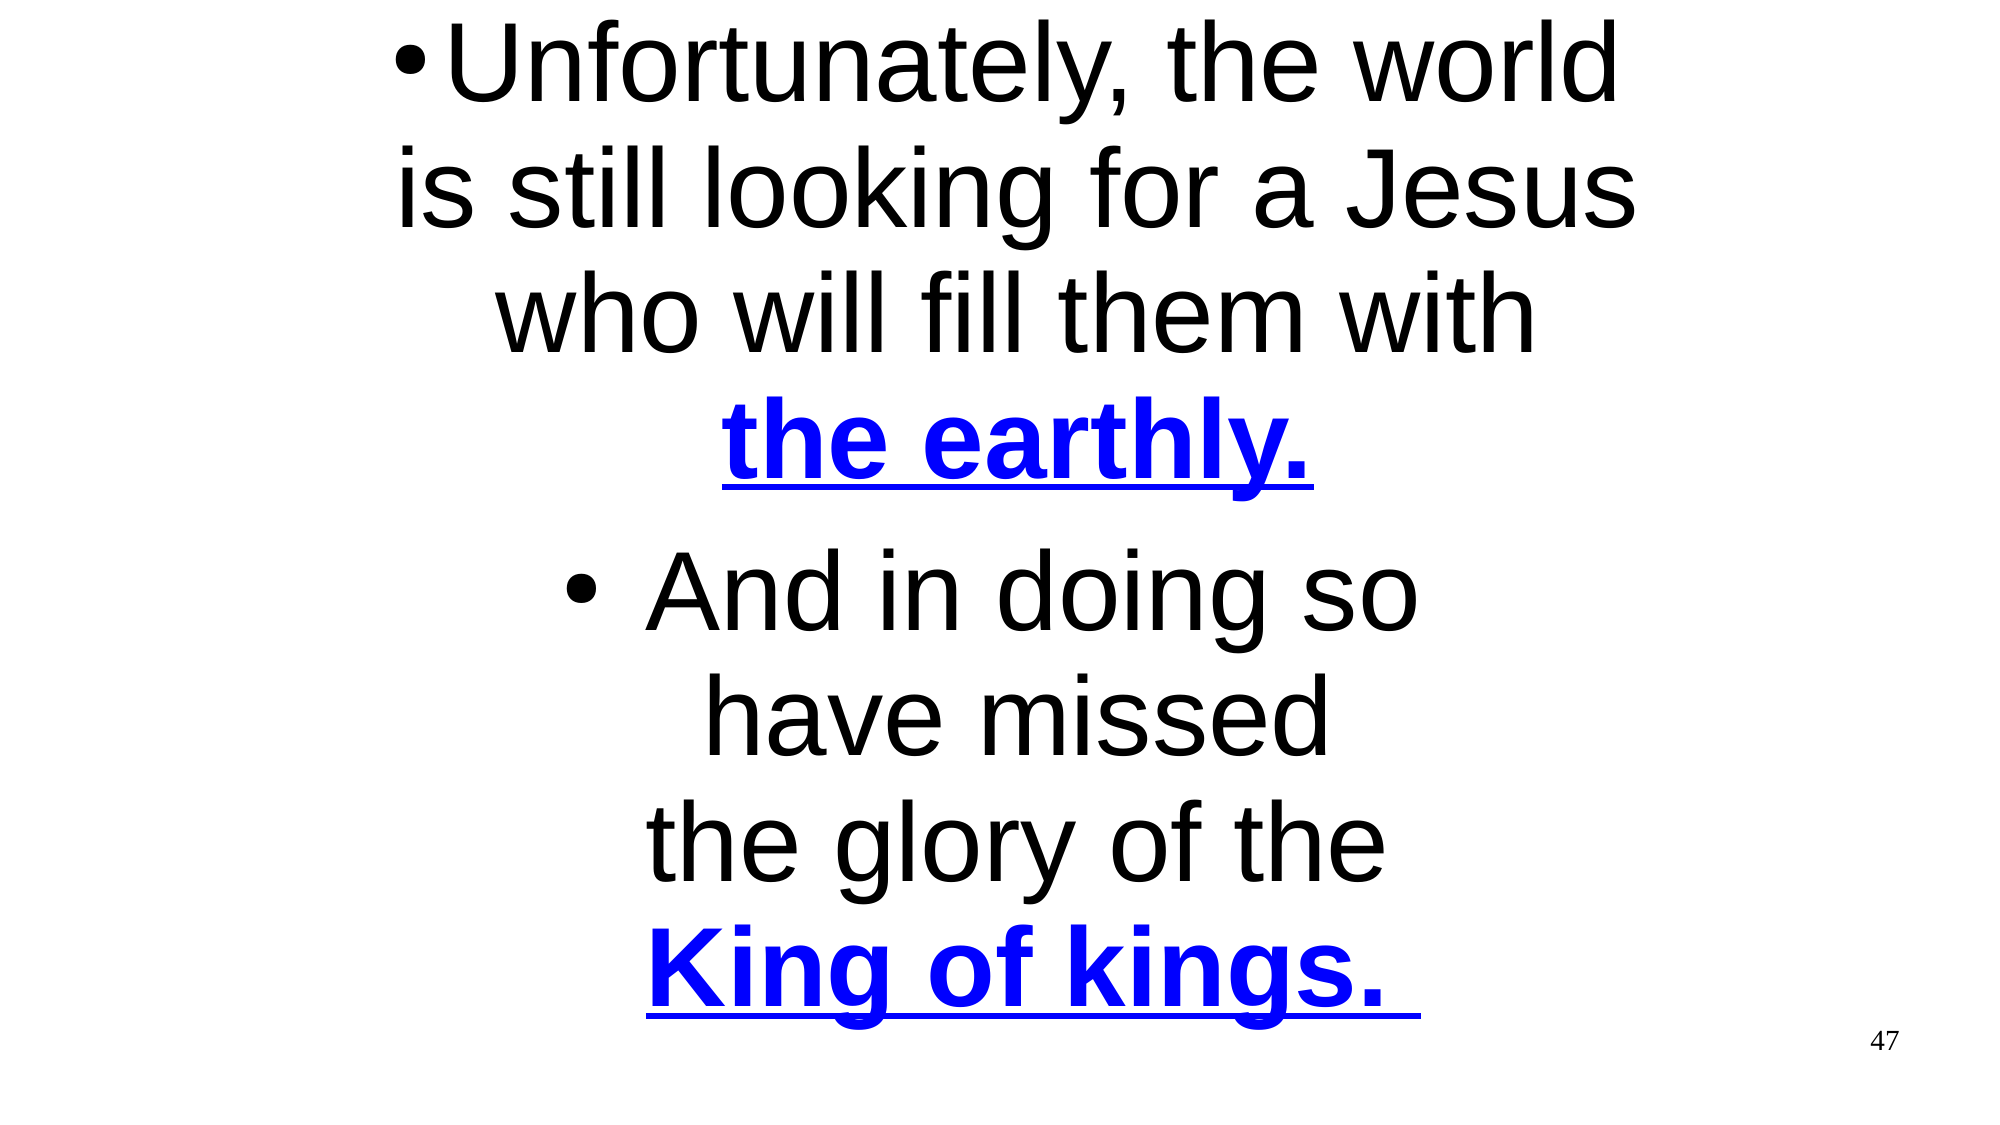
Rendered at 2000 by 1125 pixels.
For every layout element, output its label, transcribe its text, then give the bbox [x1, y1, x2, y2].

list Unfortunately, the world is still looking for a Jesus who will fill them with the earthly. And in doing so have missed the glory of the King of kings. [0, 0, 1996, 1123]
